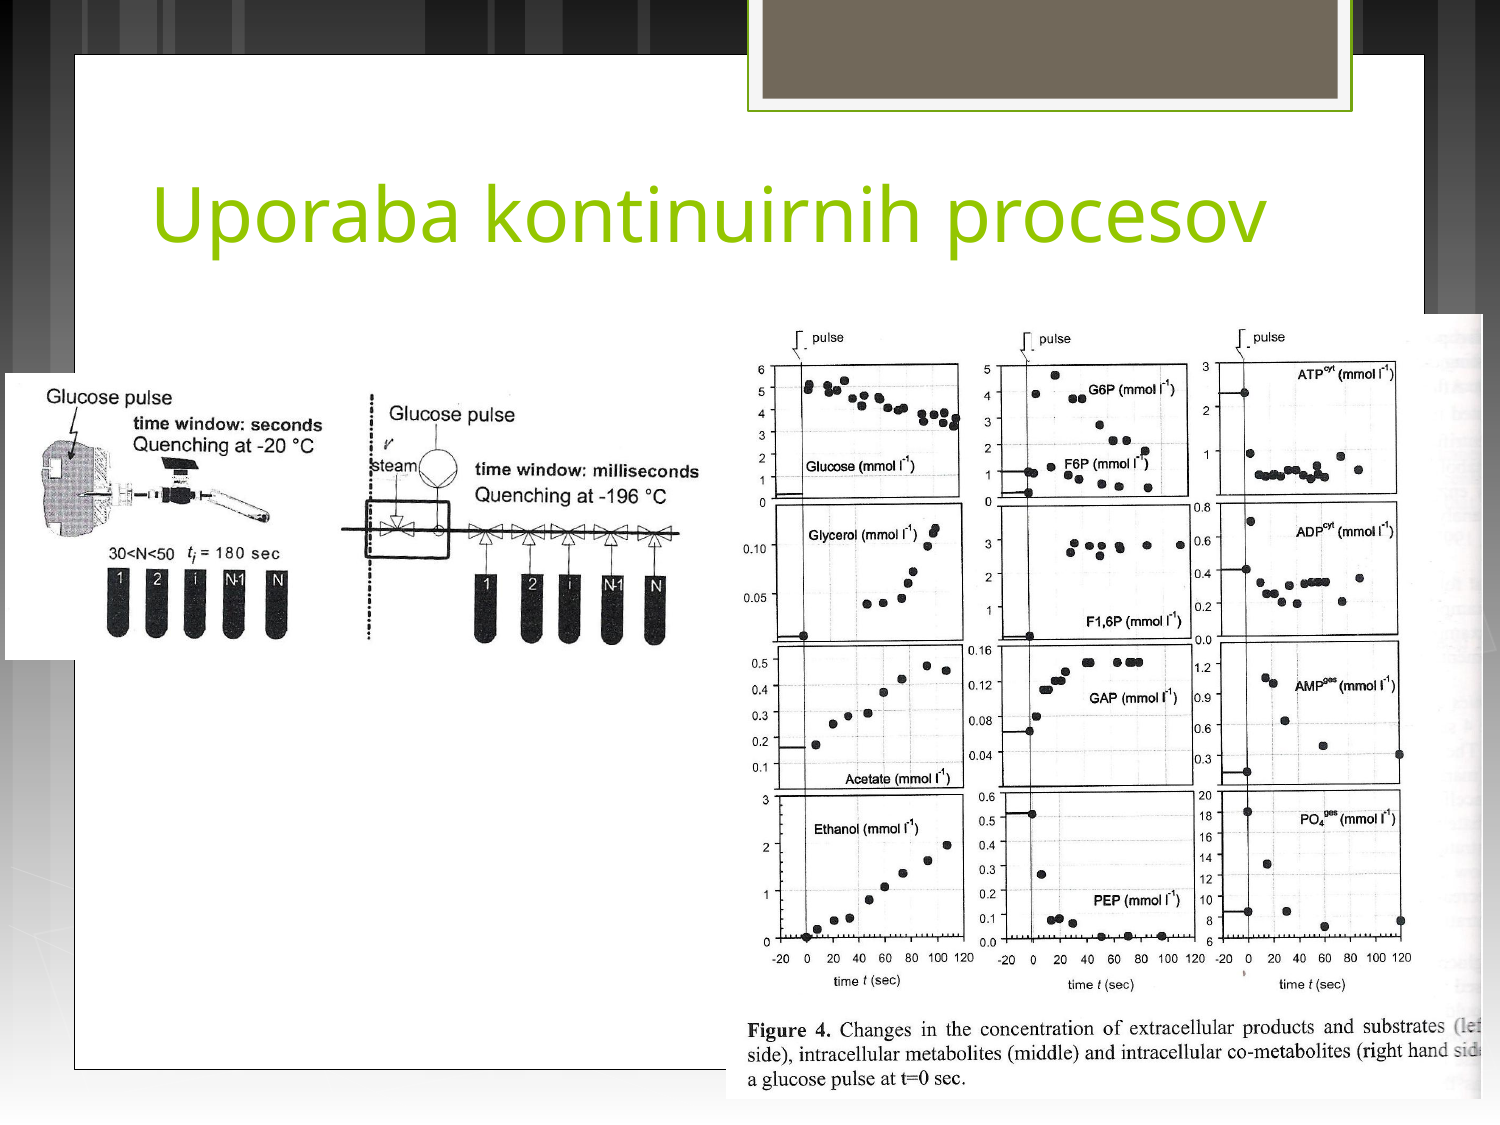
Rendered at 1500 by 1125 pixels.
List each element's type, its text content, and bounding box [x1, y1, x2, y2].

text_box Uporaba kontinuirnih procesov [135, 78, 1289, 266]
picture [5, 373, 719, 661]
picture [726, 314, 1483, 1099]
